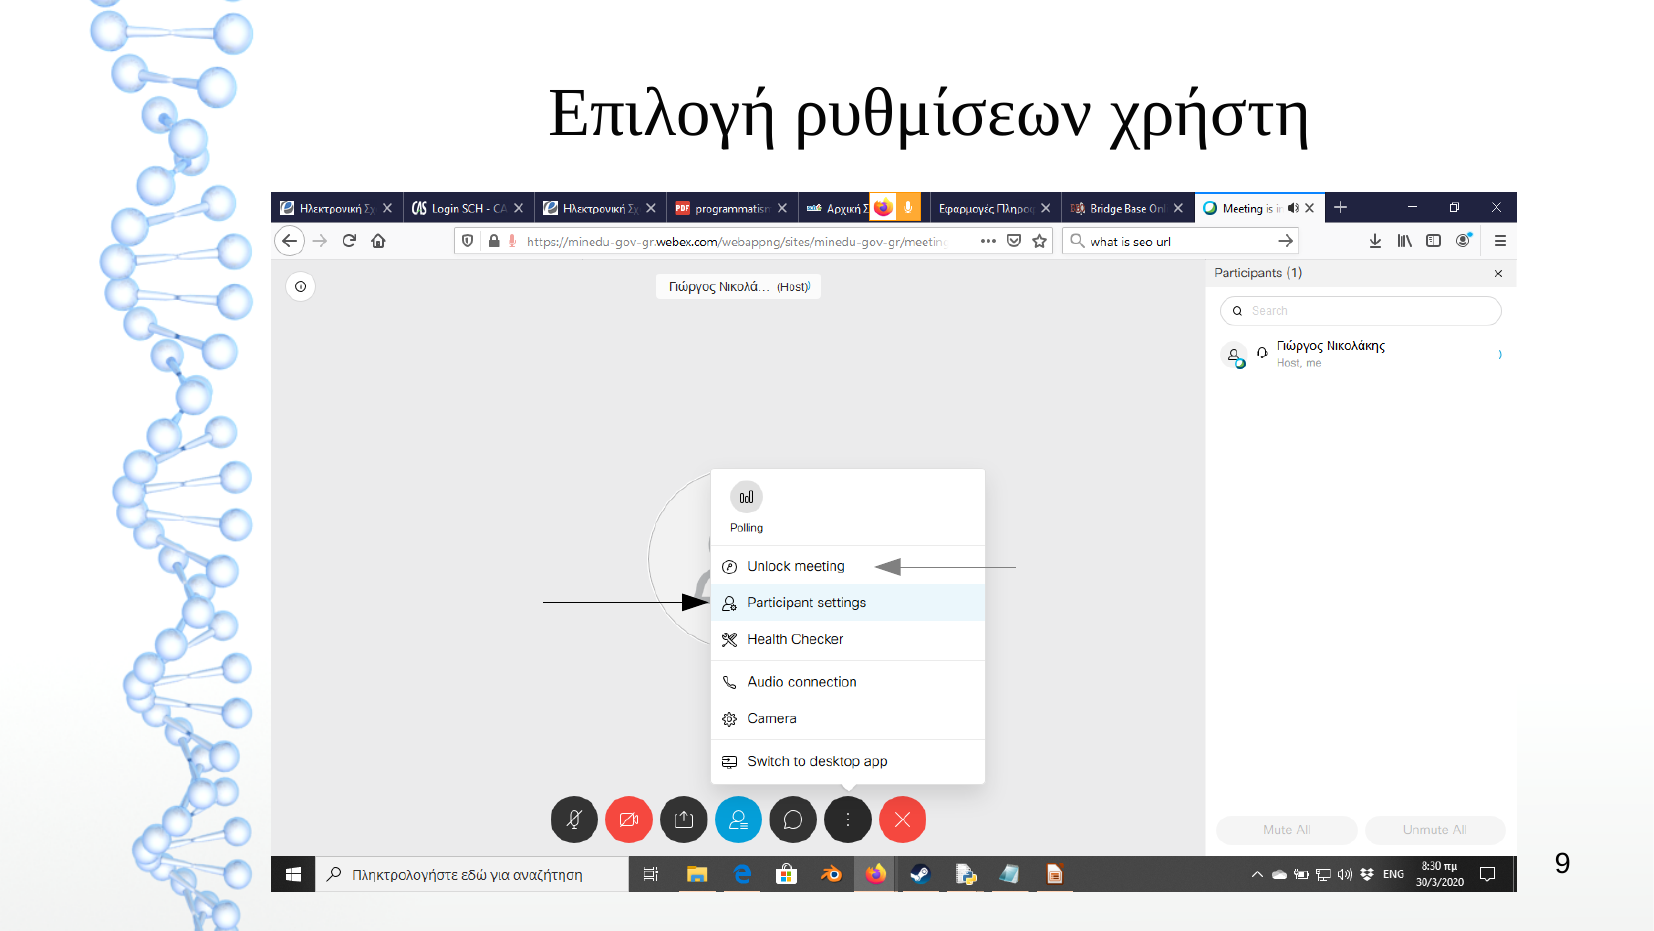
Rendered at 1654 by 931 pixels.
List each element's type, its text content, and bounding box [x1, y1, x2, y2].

picture [0, 0, 1654, 931]
title Επιλογή ρυθμίσεων χρήστη [265, 35, 1595, 189]
